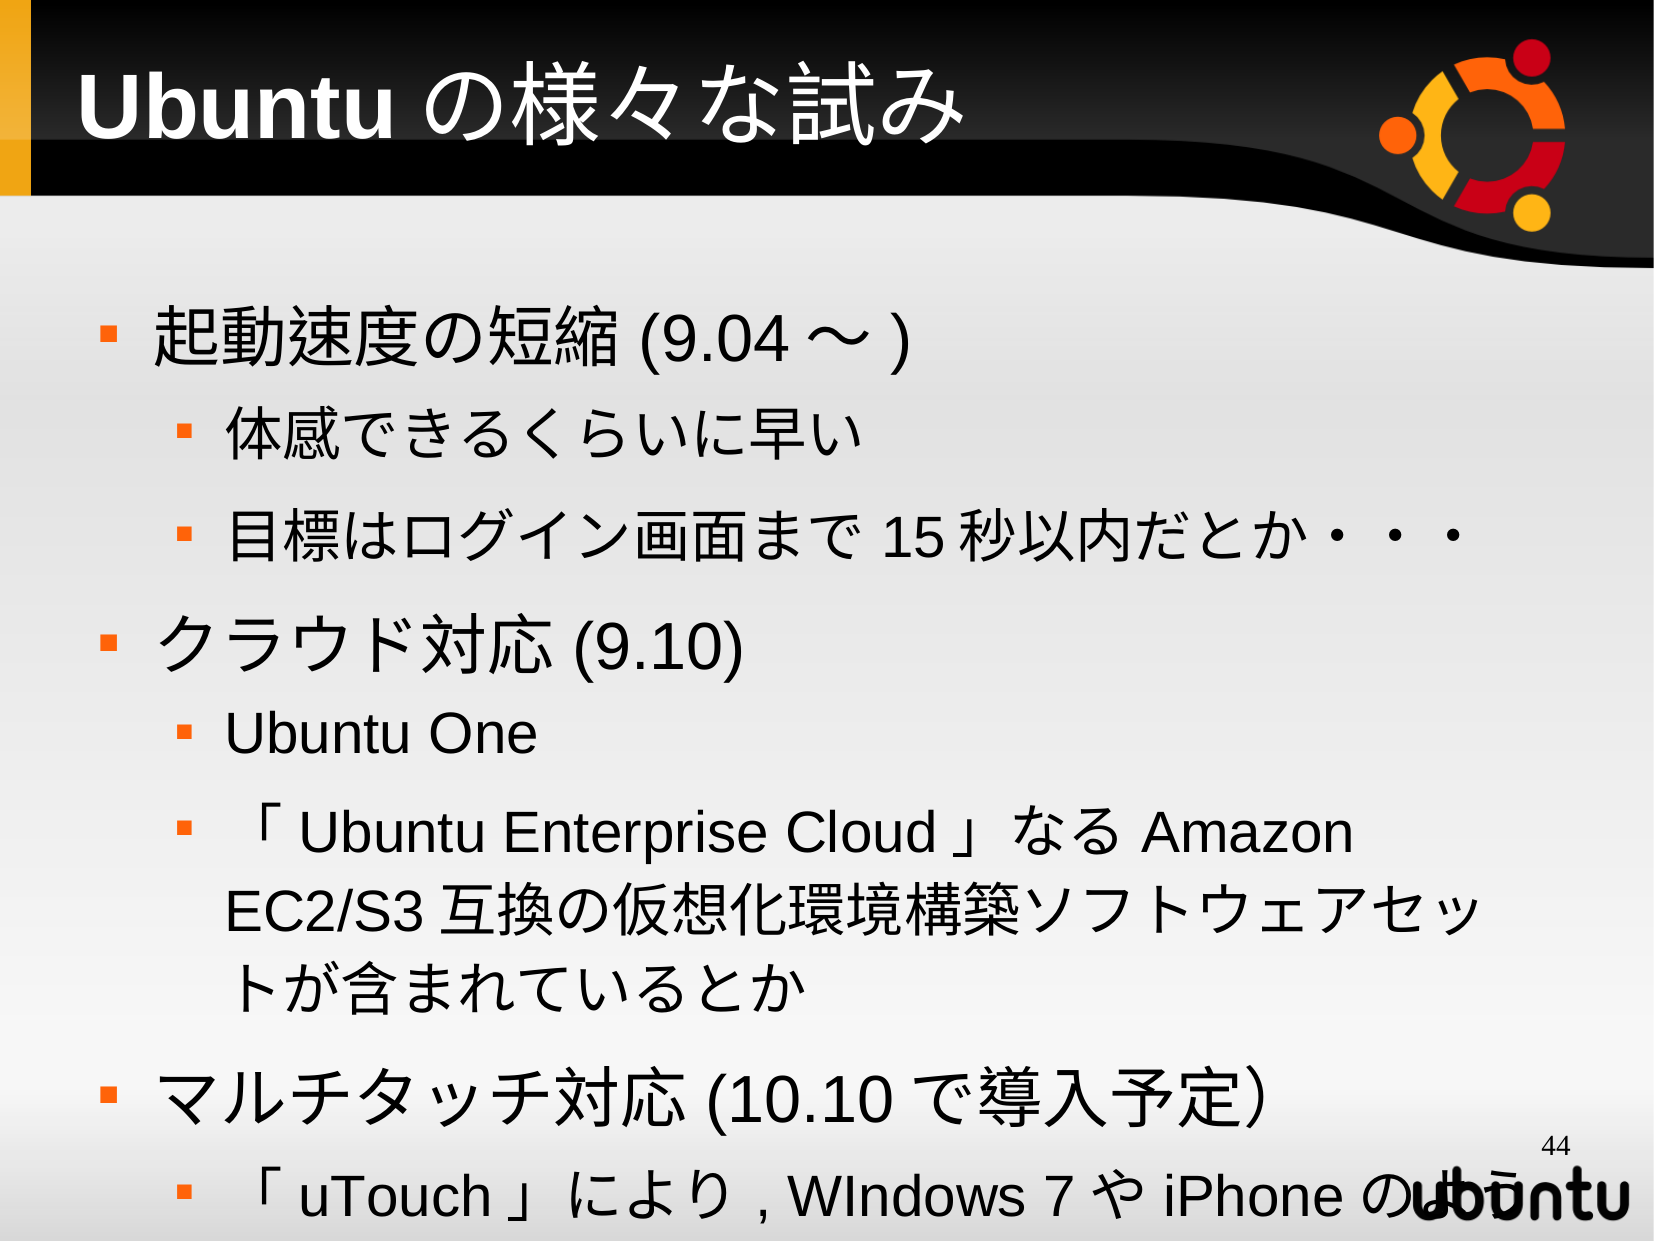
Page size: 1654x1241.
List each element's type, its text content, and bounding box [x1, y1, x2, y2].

picture [0, 0, 1654, 1241]
list 起動速度の短縮(9.04〜) 体感できるくらいに早い 目標はログイン画面まで15秒以内だとか・・・ クラウド対応(9.10) Ubuntu One 「Ubuntu Enterprise Cloud」なるAmazon EC2/S3互換の仮想化環境構築ソフトウェアセットが含まれているとか マルチタッチ対応(10.10で導入予定） 「uTouch」により, WIndows 7やiPhoneのような複数指でのジェスチャに対応する・・・予定 [82, 290, 1536, 1156]
title Ubuntuの様々な試み [76, 7, 1565, 200]
